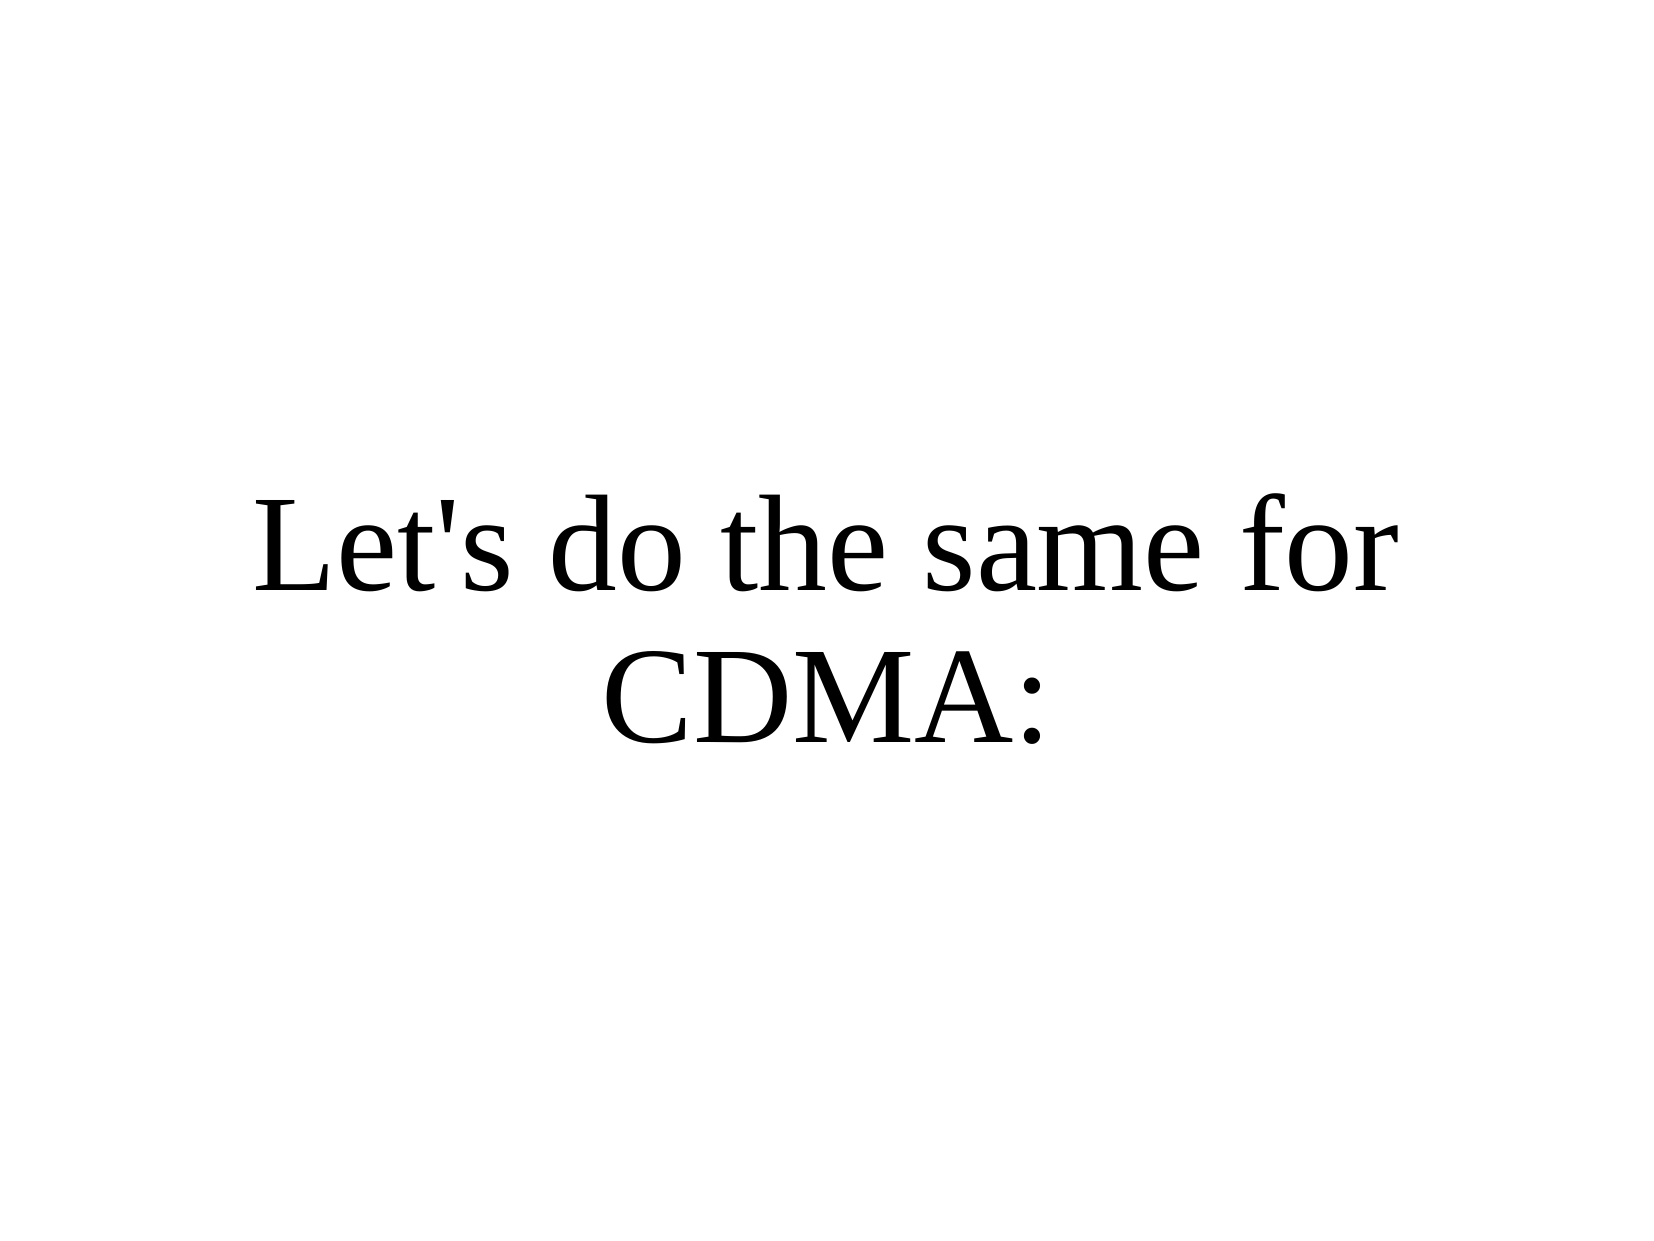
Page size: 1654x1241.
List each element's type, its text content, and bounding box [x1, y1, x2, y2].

subtitle Let's do the same for CDMA: [82, 88, 1571, 1152]
